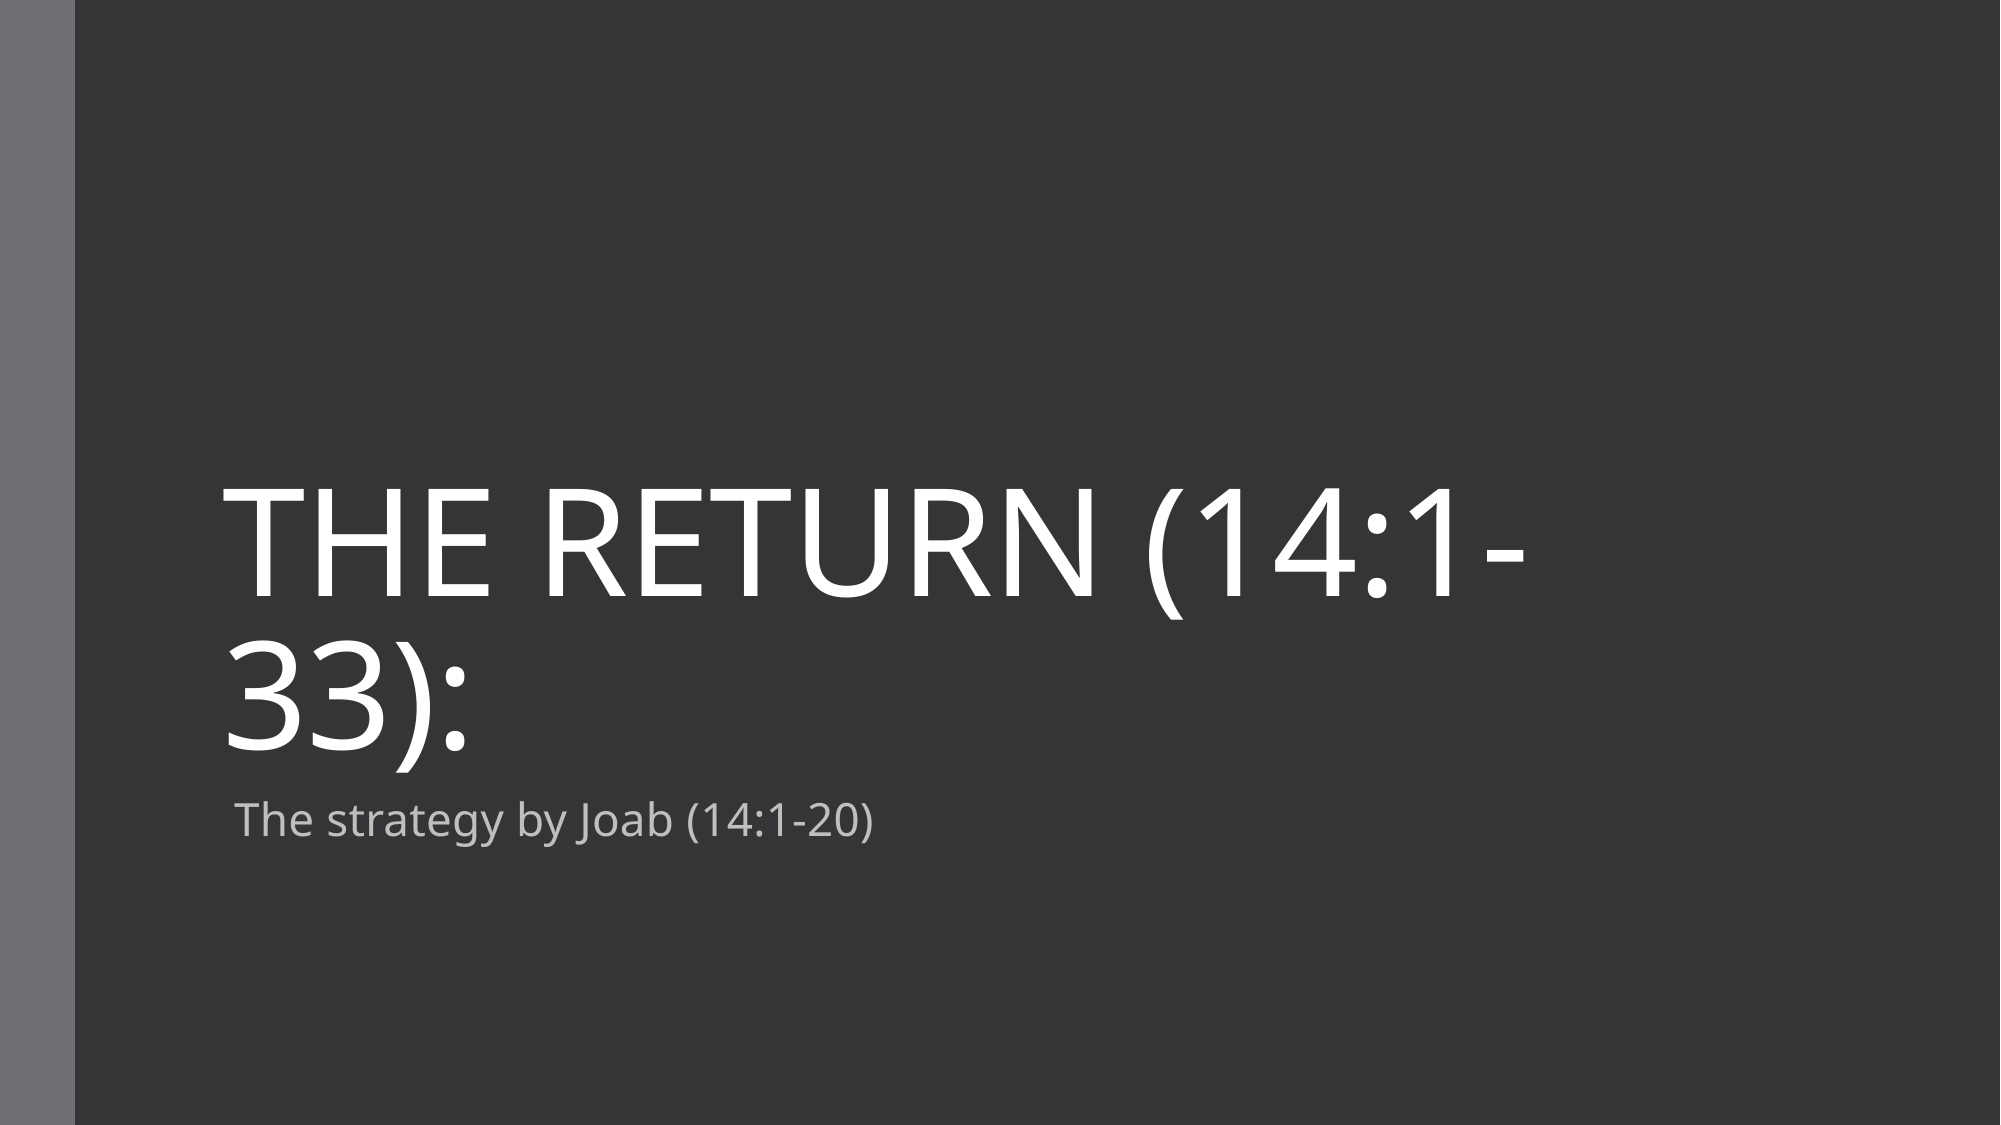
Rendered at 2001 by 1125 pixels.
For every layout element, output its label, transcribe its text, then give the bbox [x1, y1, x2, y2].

subtitle The strategy by Joab (14:1-20) [206, 787, 1752, 1066]
title THE RETURN (14:1-33): [206, 124, 1752, 787]
